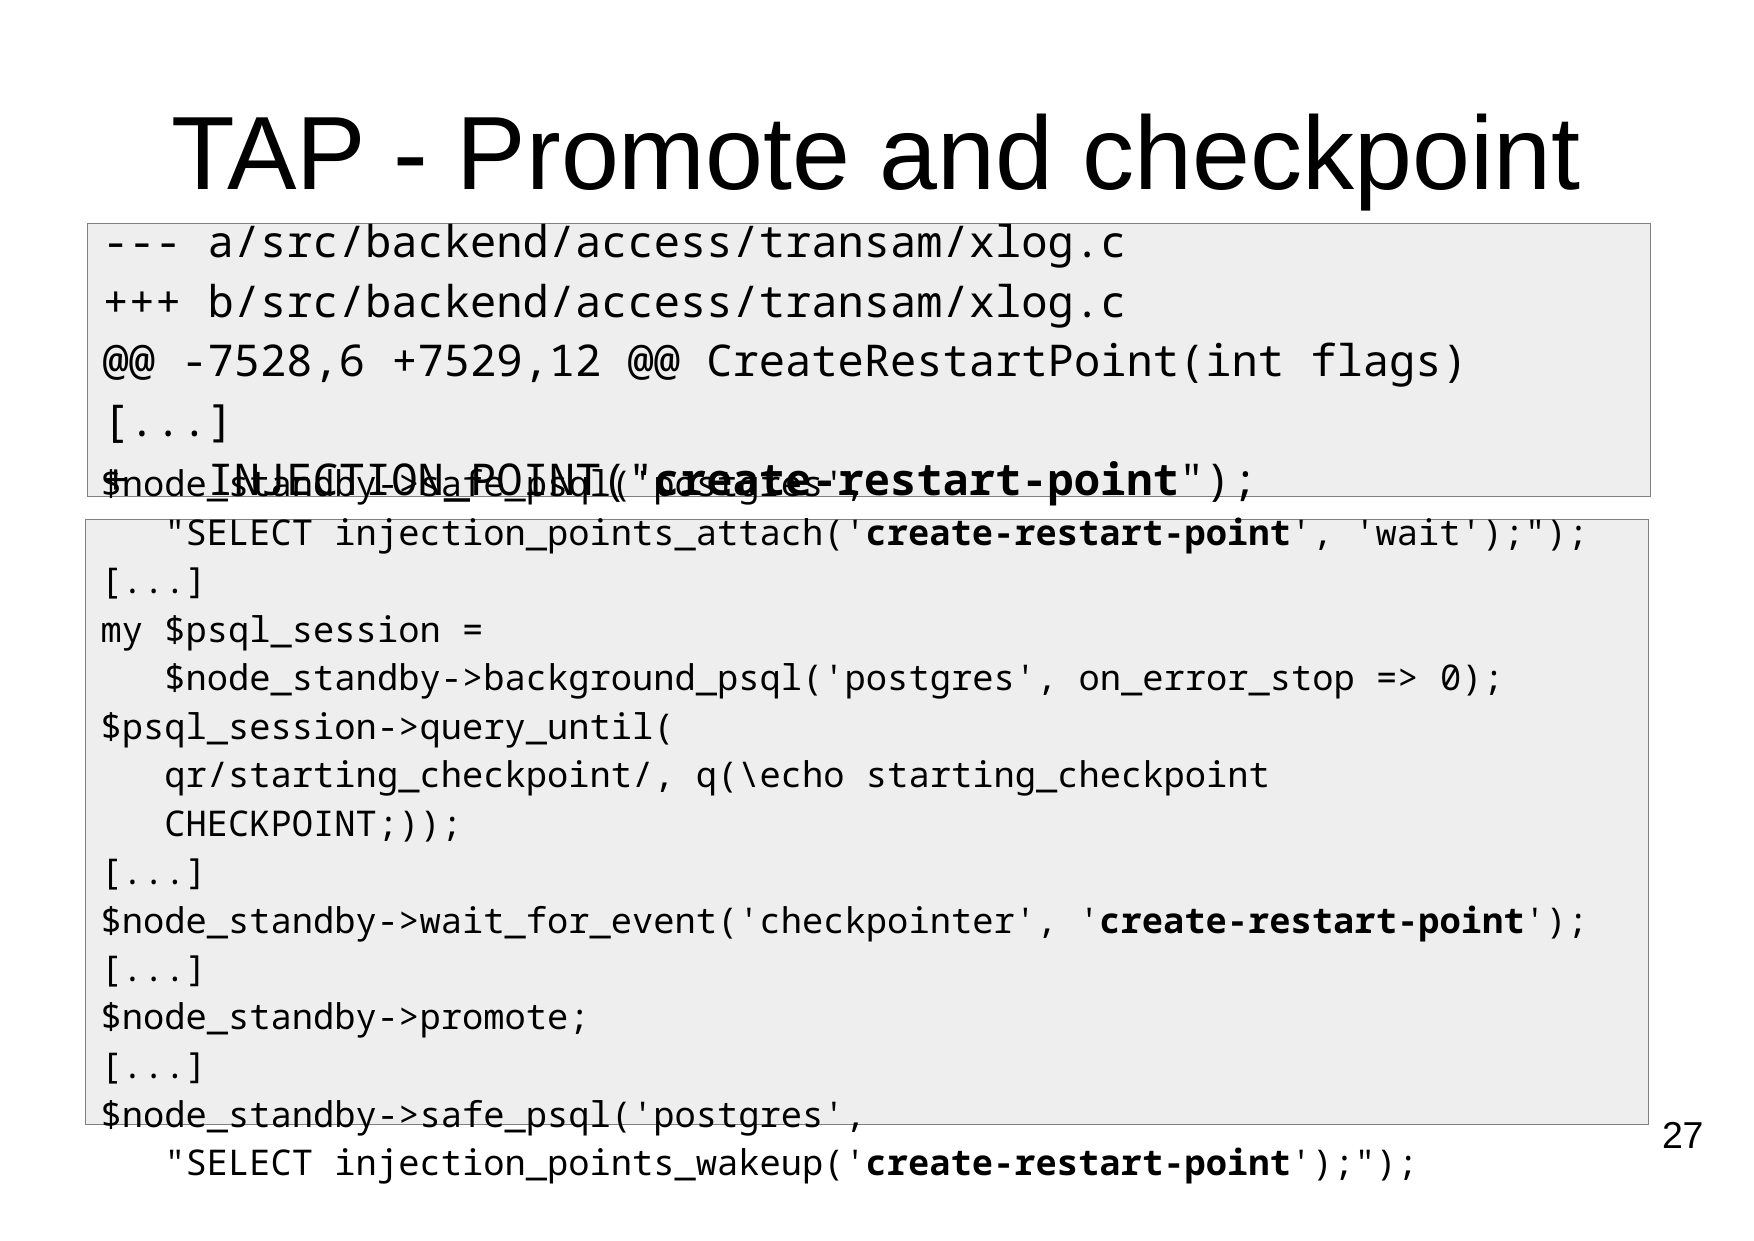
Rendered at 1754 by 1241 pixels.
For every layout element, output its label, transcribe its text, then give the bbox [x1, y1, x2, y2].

text_box --- a/src/backend/access/transam/xlog.c +++ b/src/backend/access/transam/xlog.c @@ -7528,6 +7529,12 @@ CreateRestartPoint(int flags) [...] + INJECTION_POINT("create-restart-point"); [87, 223, 1651, 497]
title TAP - Promote and checkpoint [87, 0, 1667, 336]
text_box $node_standby->safe_psql('postgres', "SELECT injection_points_attach('create-restart-point', 'wait');"); [...] my $psql_session = $node_standby->background_psql('postgres', on_error_stop => 0); $psql_session->query_until( qr/starting_checkpoint/, q(\echo starting_checkpoint CHECKPOINT;)); [...] $node_standby->wait_for_event('checkpointer', 'create-restart-point'); [...] $node_standby->promote; [...] $node_standby->safe_psql('postgres', "SELECT injection_points_wakeup('create-restart-point');"); [85, 519, 1649, 1125]
text_box <number> [1447, 1106, 1719, 1201]
